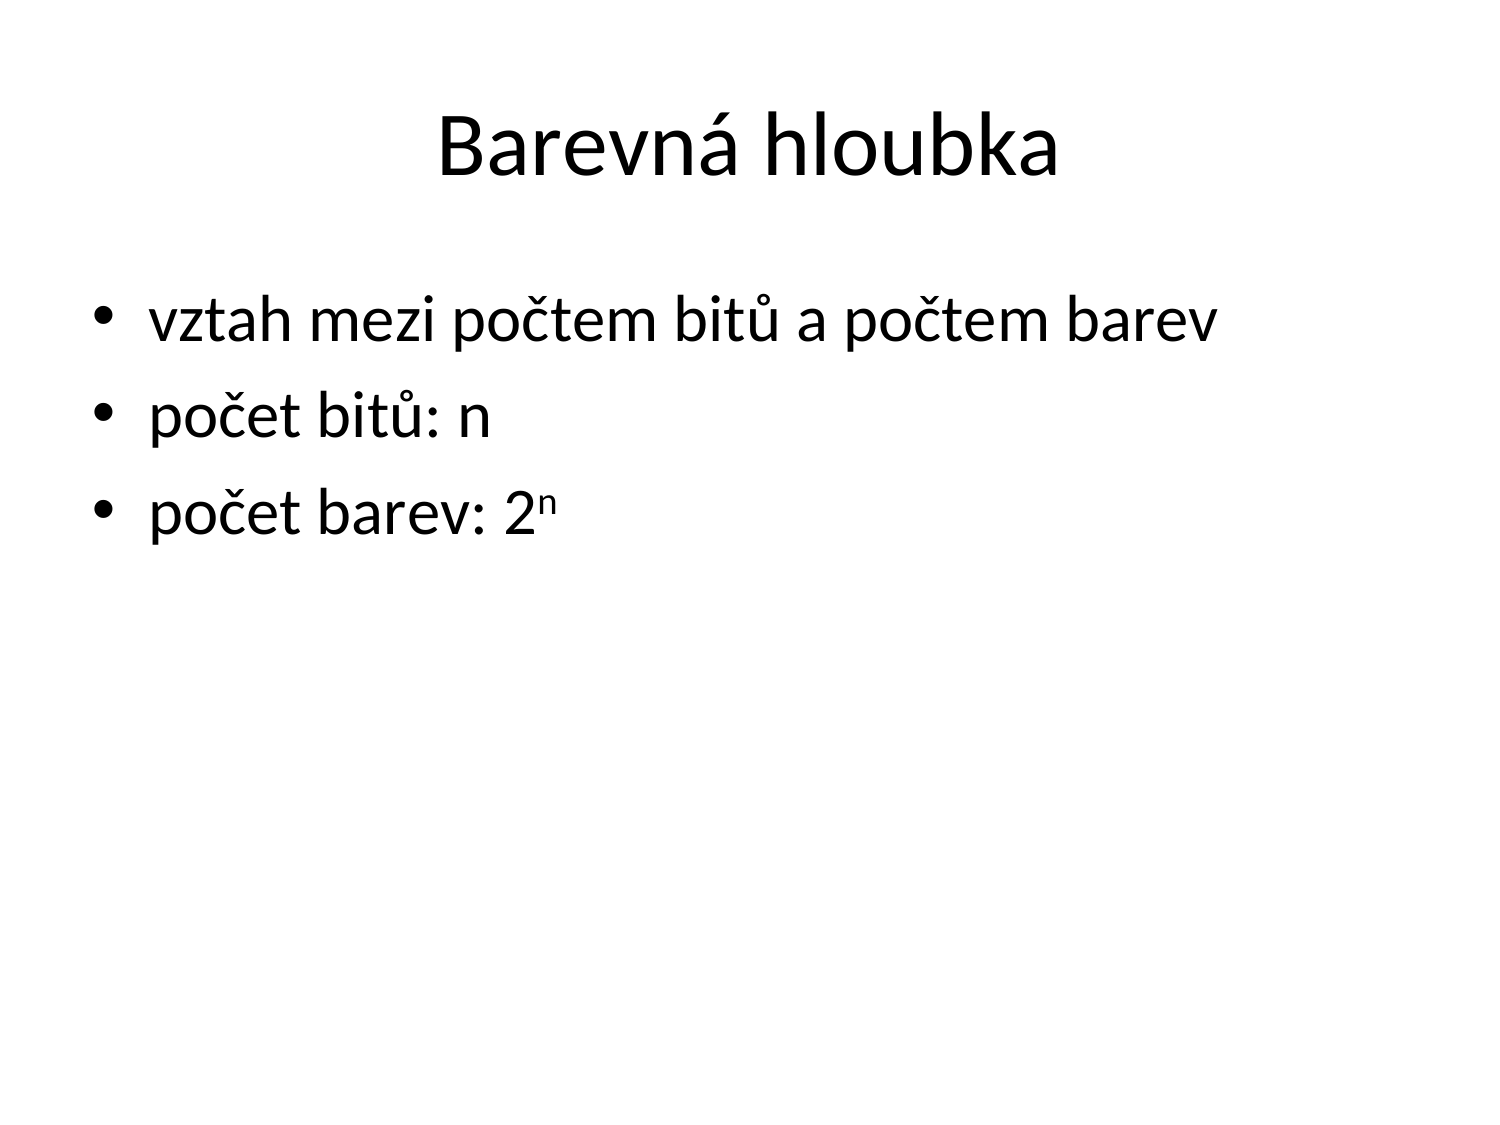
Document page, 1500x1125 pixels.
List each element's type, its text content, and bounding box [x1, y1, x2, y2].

title Barevná hloubka [75, 45, 1426, 233]
list vztah mezi počtem bitů a počtem barev počet bitů: n počet barev: 2n [76, 267, 1427, 1010]
